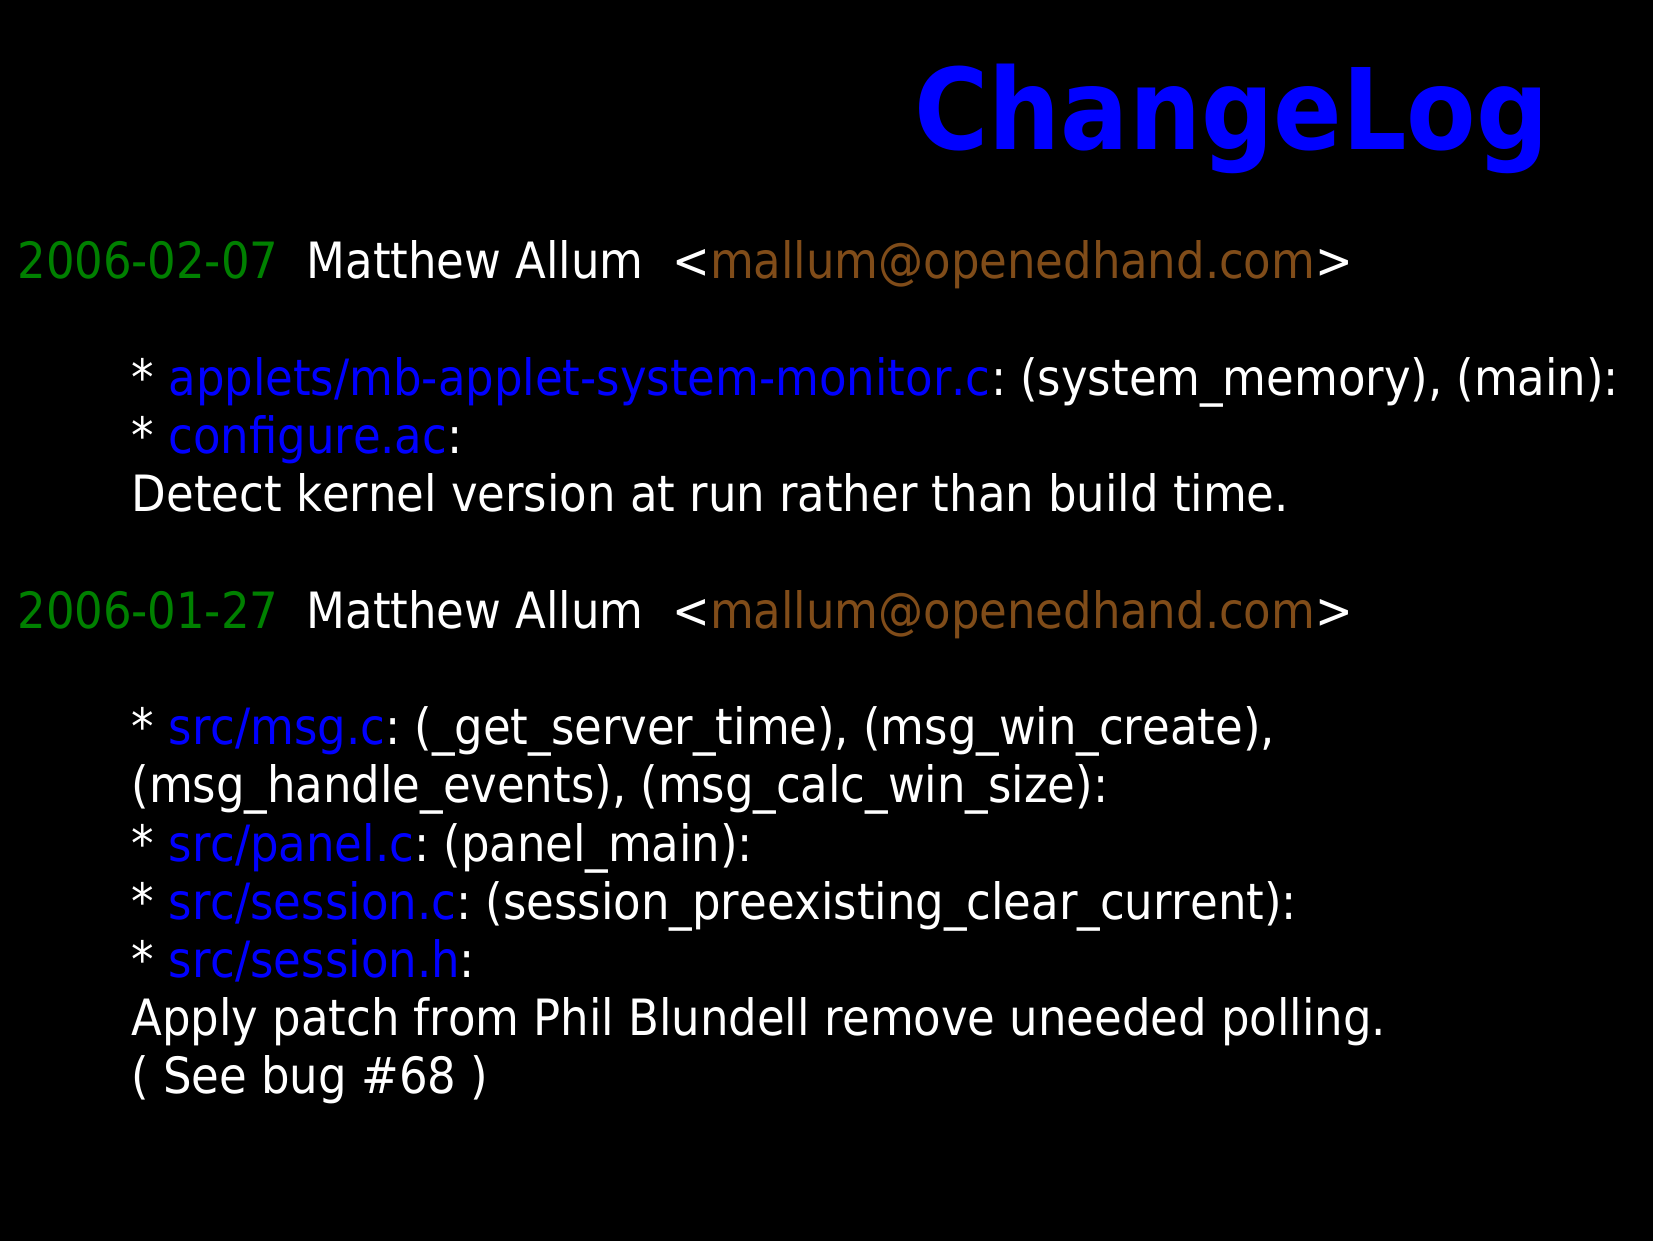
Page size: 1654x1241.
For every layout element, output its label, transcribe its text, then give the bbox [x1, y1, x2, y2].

text_box 2006-02-07 Matthew Allum <mallum@openedhand.com> * applets/mb-applet-system-monitor.c: (system_memory), (main): * configure.ac: Detect kernel version at run rather than build time. 2006-01-27 Matthew Allum <mallum@openedhand.com> * src/msg.c: (_get_server_time), (msg_win_create), (msg_handle_events), (msg_calc_win_size): * src/panel.c: (panel_main): * src/session.c: (session_preexisting_clear_current): * src/session.h: Apply patch from Phil Blundell remove uneeded polling. ( See bug #68 ) [3, 225, 1653, 1172]
text_box ChangeLog [900, 37, 1651, 184]
